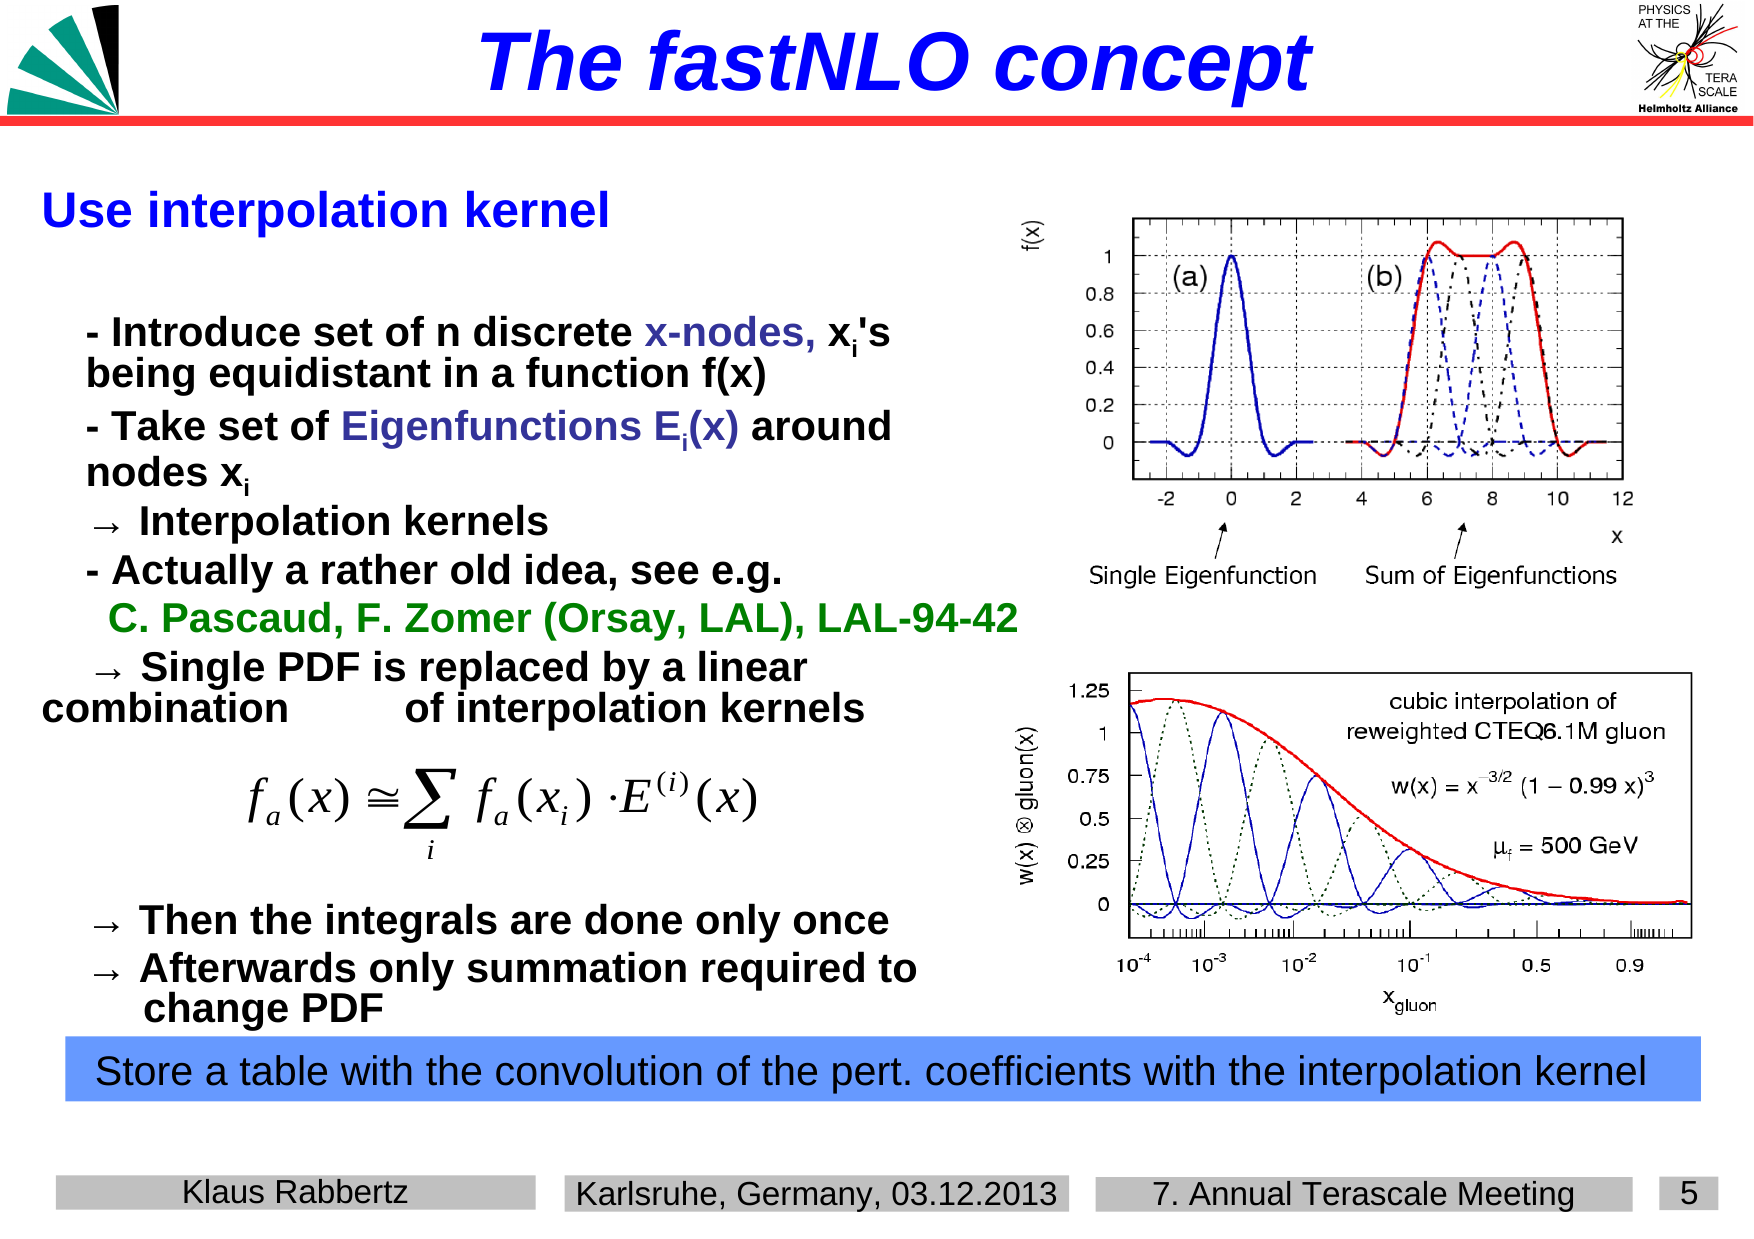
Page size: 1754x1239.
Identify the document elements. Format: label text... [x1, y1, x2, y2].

title The fastNLO concept [123, 0, 1606, 115]
picture [1631, 1, 1745, 115]
text_box Store a table with the convolution of the pert. coefficients with the interpolation kernel [65, 1036, 1701, 1102]
picture [7, 5, 119, 116]
text_box Use interpolation kernel - Introduce set of n discrete x-nodes, xi's being equidistant in a function f(x) - Take set of Eigenfunctions Ei(x) around nodes xi → Interpolation kernels - Actually a rather old idea, see e.g. C. Pascaud, F. Zomer (Orsay, LAL), LAL-94-42 → Single PDF is replaced by a linear combination of interpolation kernels → Then the integrals are done only once → Afterwards only summation required to change PDF [12, 181, 1083, 1087]
picture [1083, 197, 1652, 601]
picture [1083, 655, 1705, 1019]
